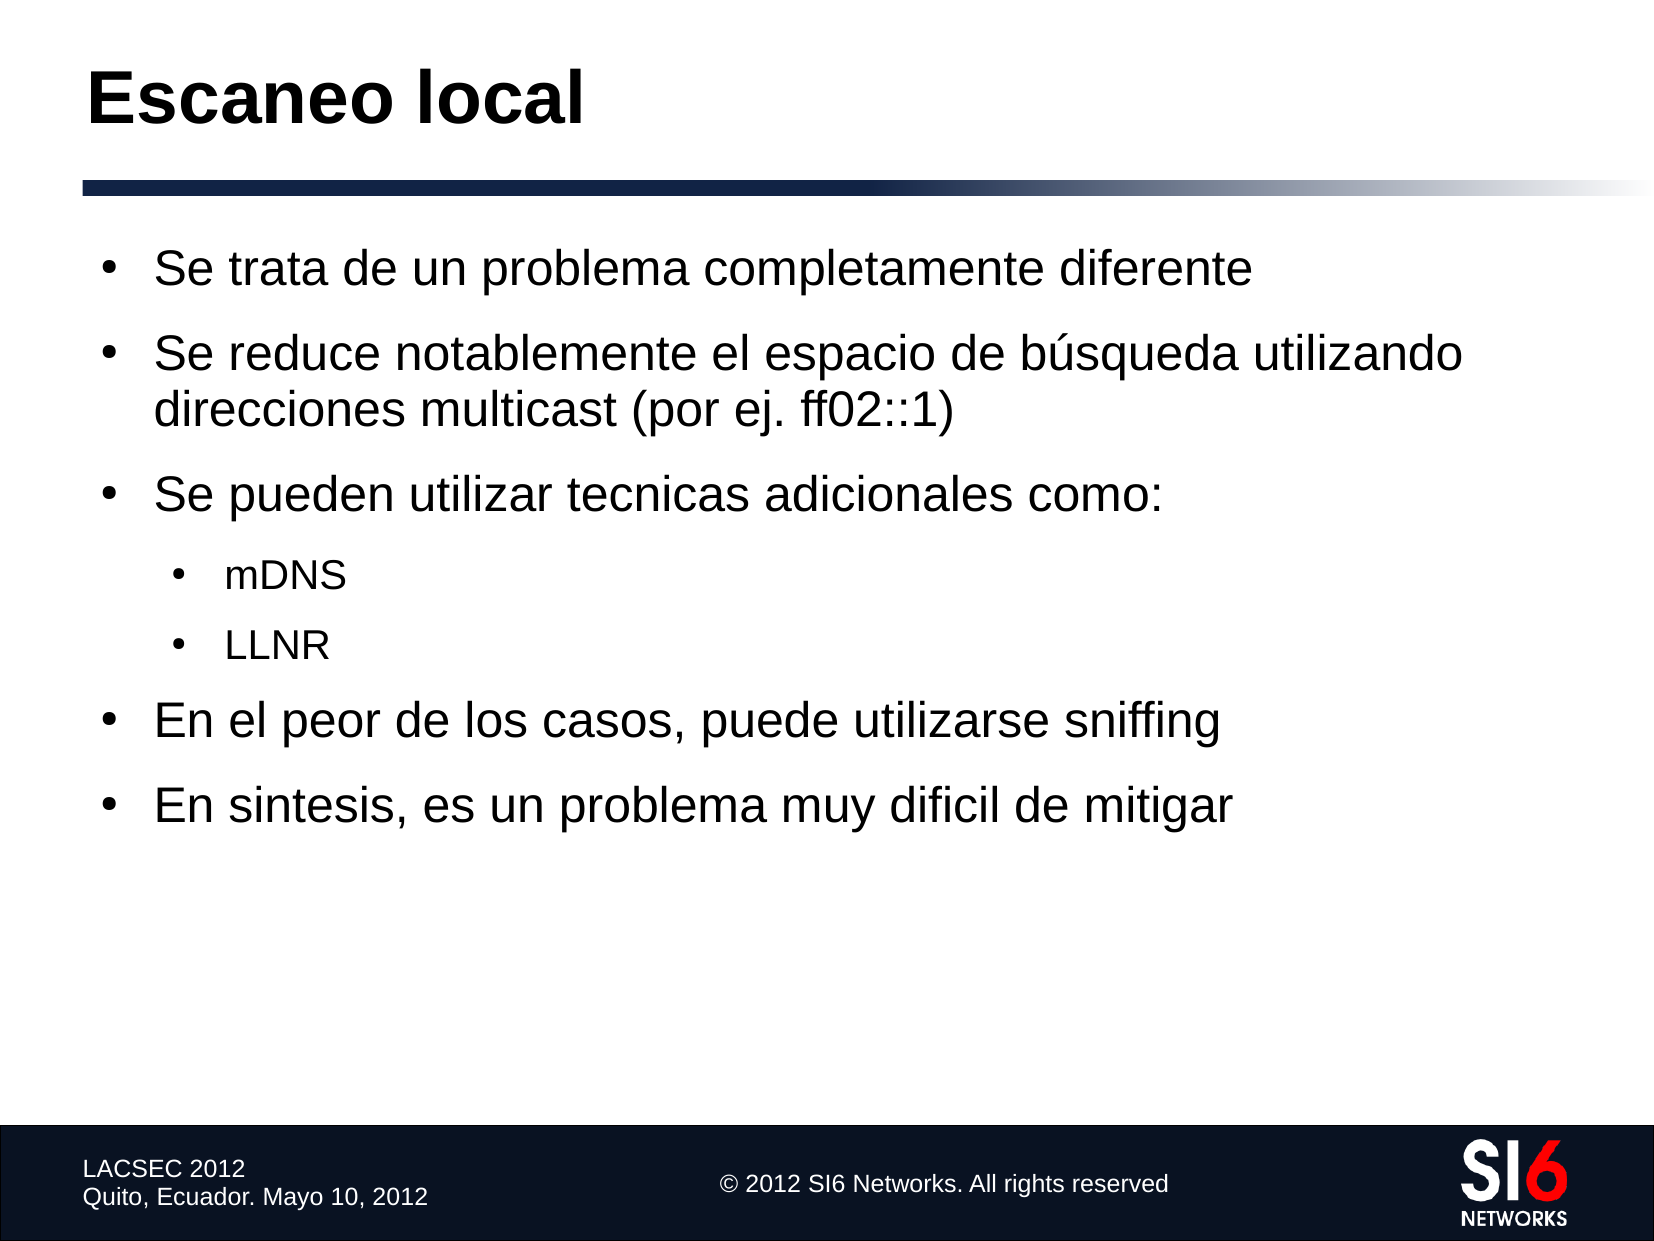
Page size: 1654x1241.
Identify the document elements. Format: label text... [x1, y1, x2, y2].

title Escaneo local [86, 30, 1576, 166]
list Se trata de un problema completamente diferente Se reduce notablemente el espacio de búsqueda utilizando direcciones multicast (por ej. ff02::1) Se pueden utilizar tecnicas adicionales como: mDNS LLNR En el peor de los casos, puede utilizarse sniffing En sintesis, es un problema muy dificil de mitigar [82, 240, 1571, 1059]
picture [1461, 1139, 1567, 1226]
